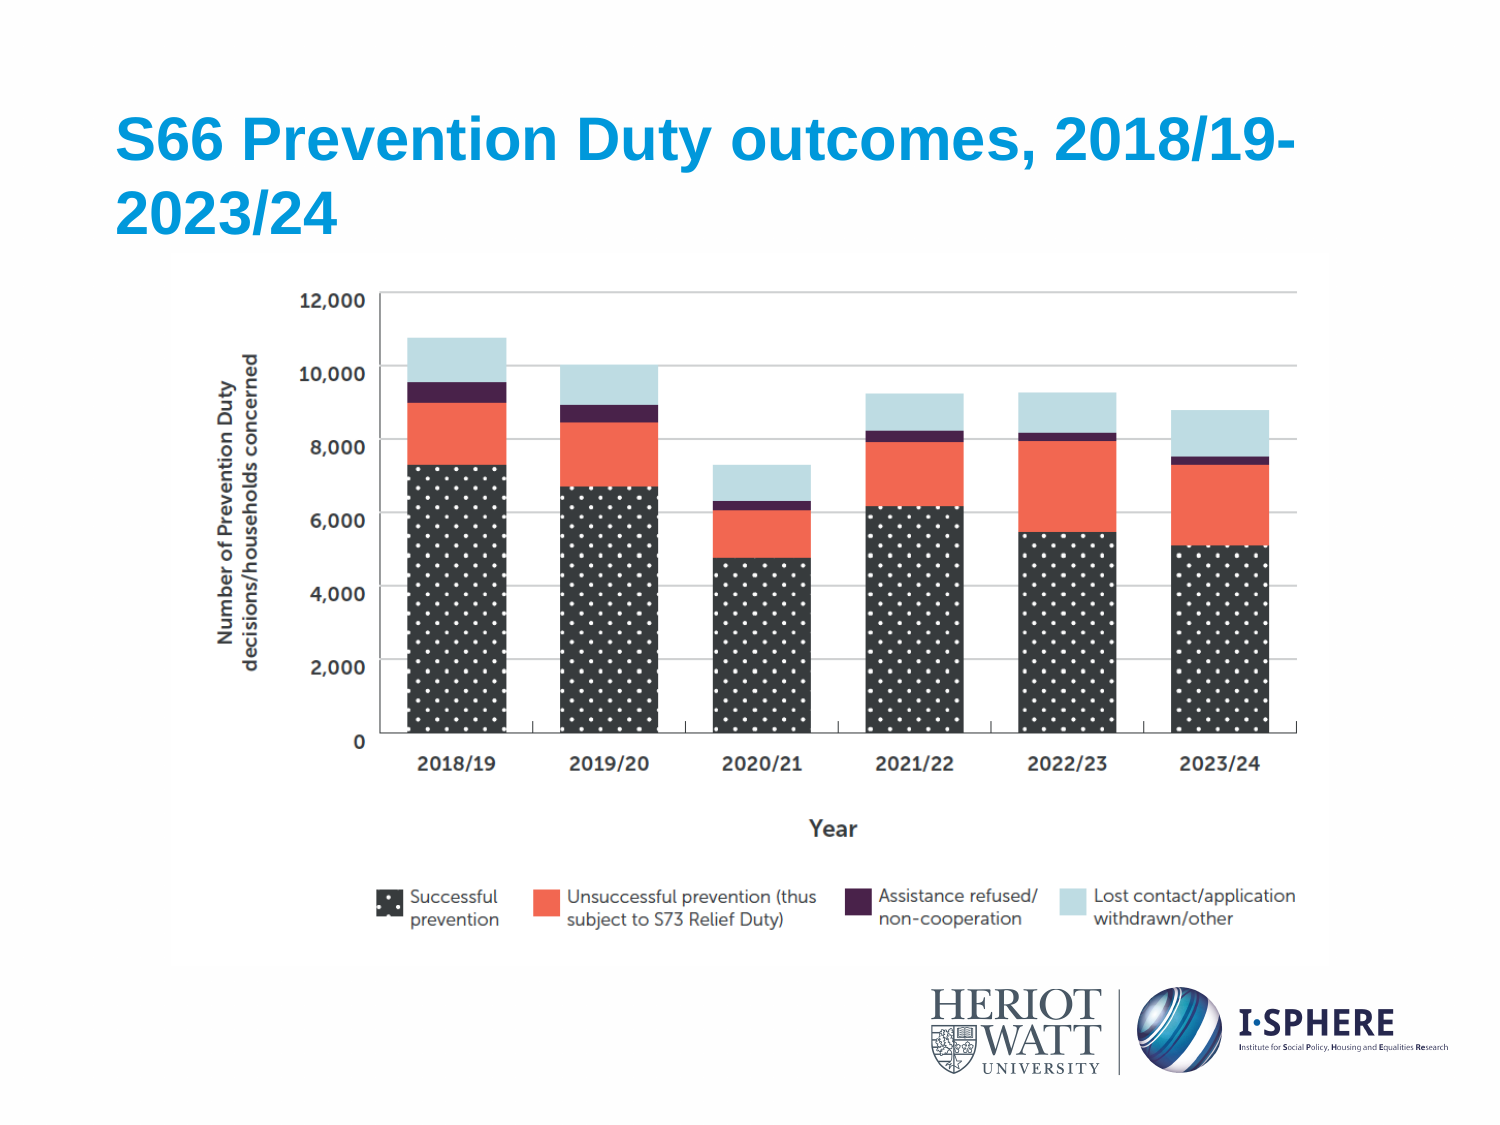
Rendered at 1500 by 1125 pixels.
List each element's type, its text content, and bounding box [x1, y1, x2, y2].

title S66 Prevention Duty outcomes, 2018/19-2023/24 [100, 90, 1426, 254]
picture [171, 253, 1329, 966]
